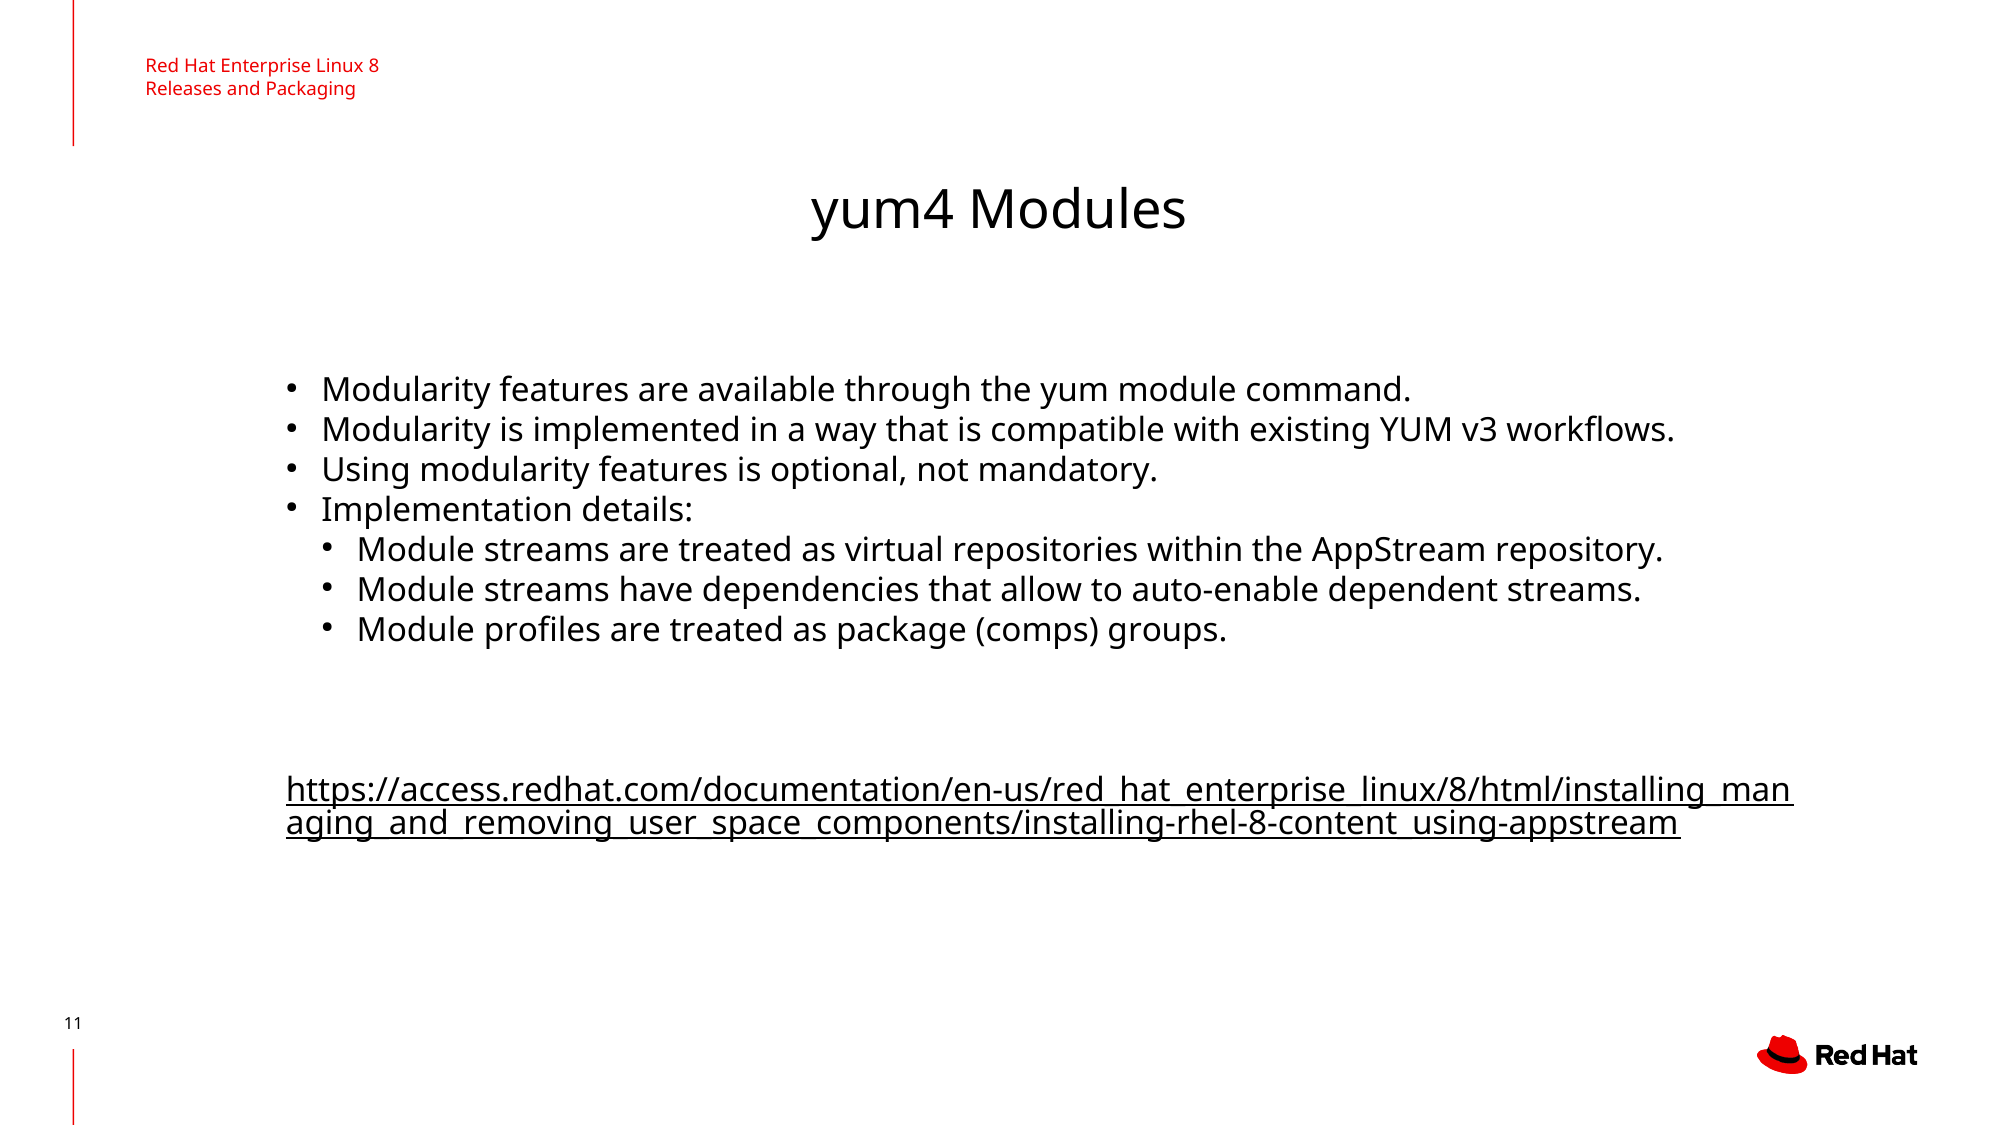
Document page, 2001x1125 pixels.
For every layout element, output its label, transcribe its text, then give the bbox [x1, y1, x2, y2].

slide_number <number> [13, 1012, 134, 1036]
text_box Red Hat Enterprise Linux 8 Releases and Packaging [73, 9, 919, 144]
title yum4 Modules [287, 155, 1713, 314]
picture [1757, 1035, 1918, 1074]
text_box Modularity features are available through the yum module command. Modularity is implemented in a way that is compatible with existing YUM v3 workflows. Using modularity features is optional, not mandatory. Implementation details: Module streams are treated as virtual repositories within the AppStream repository. Module streams have dependencies that allow to auto-enable dependent streams. Module profiles are treated as package (comps) groups. https://access.redhat.com/documentation/en-us/red_hat_enterprise_linux/8/html/installing_managing_and_removing_user_space_components/installing-rhel-8-content_using-appstream [271, 361, 1813, 935]
